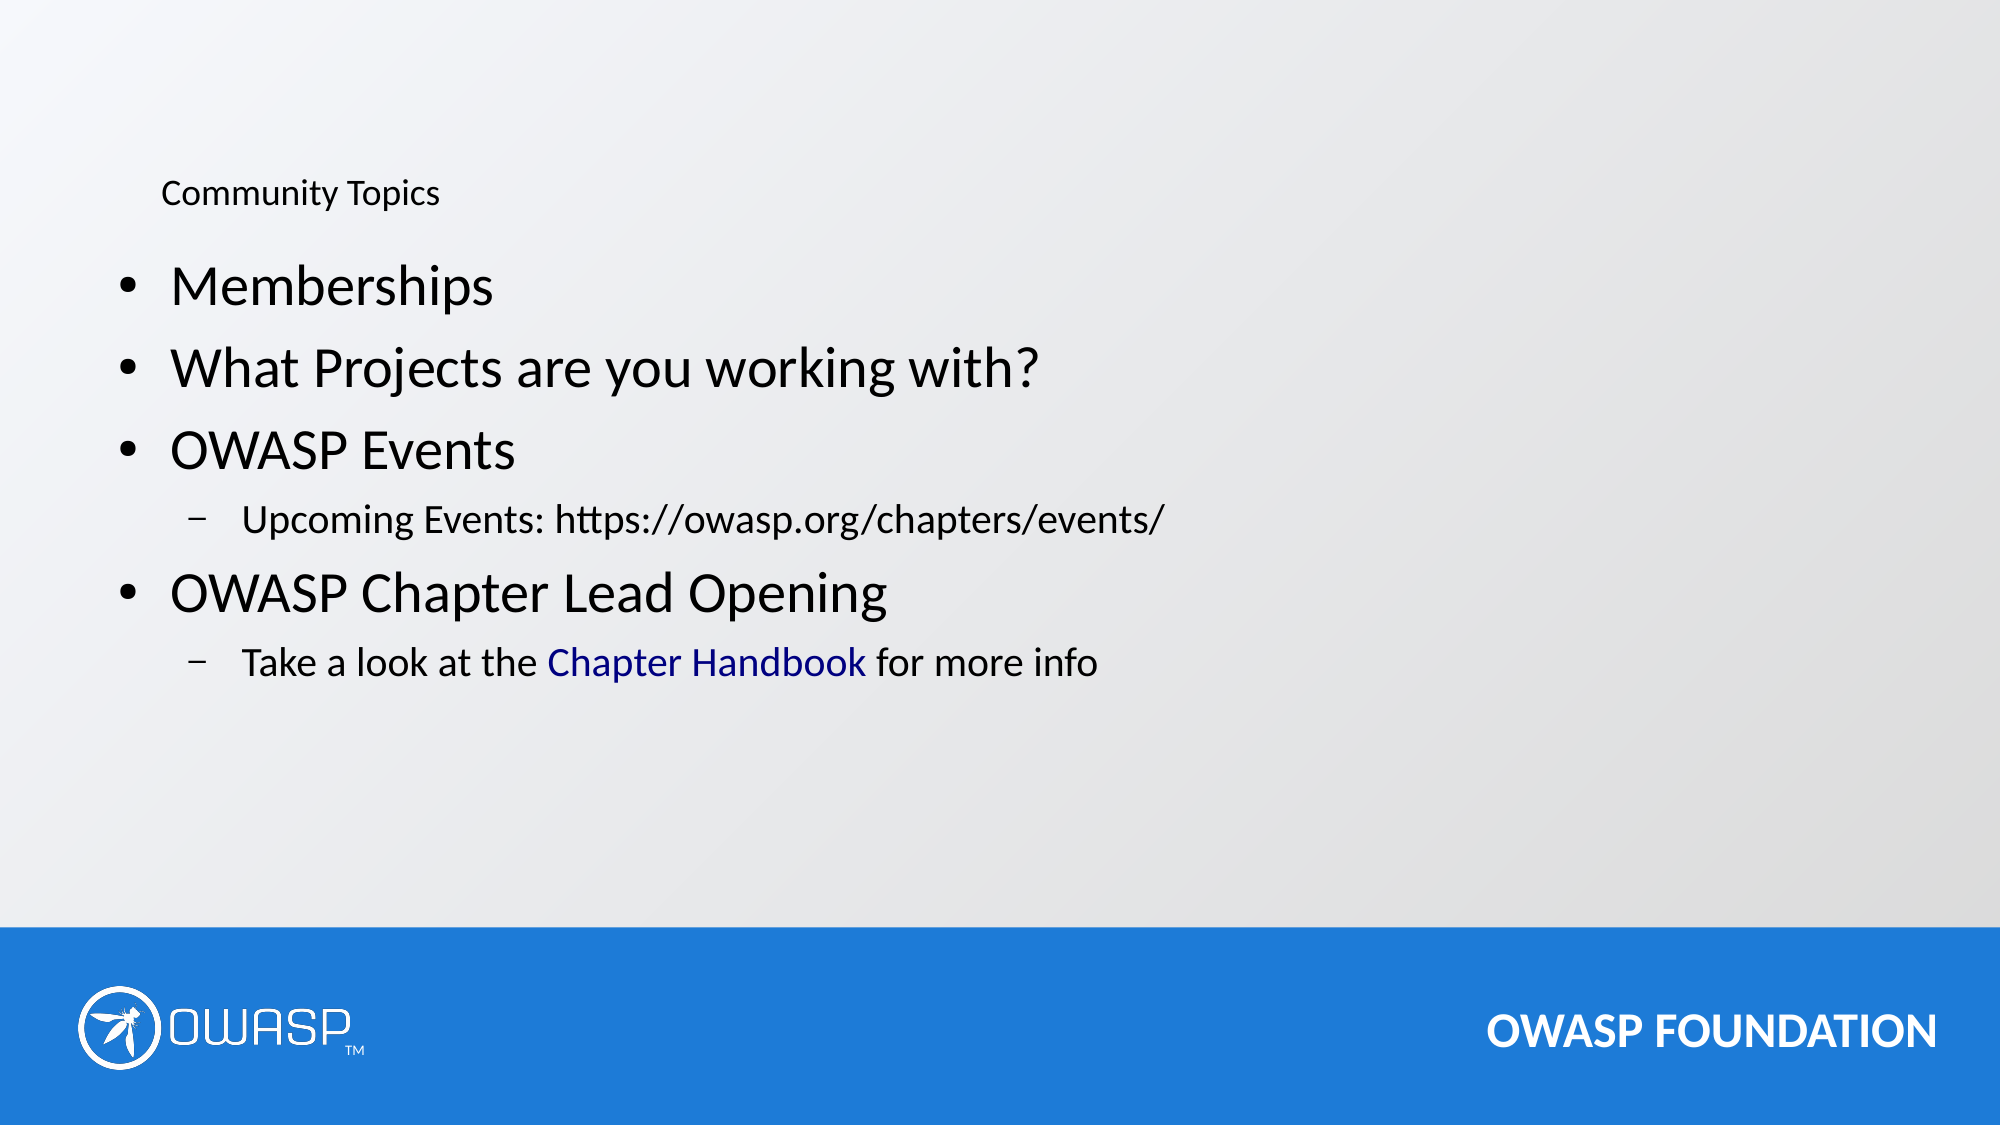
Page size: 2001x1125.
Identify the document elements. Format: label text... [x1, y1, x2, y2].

list Memberships What Projects are you working with? OWASP Events Upcoming Events: https://owasp.org/chapters/events/ OWASP Chapter Lead Opening Take a look at the Chapter Handbook for more info [99, 263, 1900, 916]
title Community Topics [161, 129, 1839, 263]
picture [78, 986, 350, 1070]
